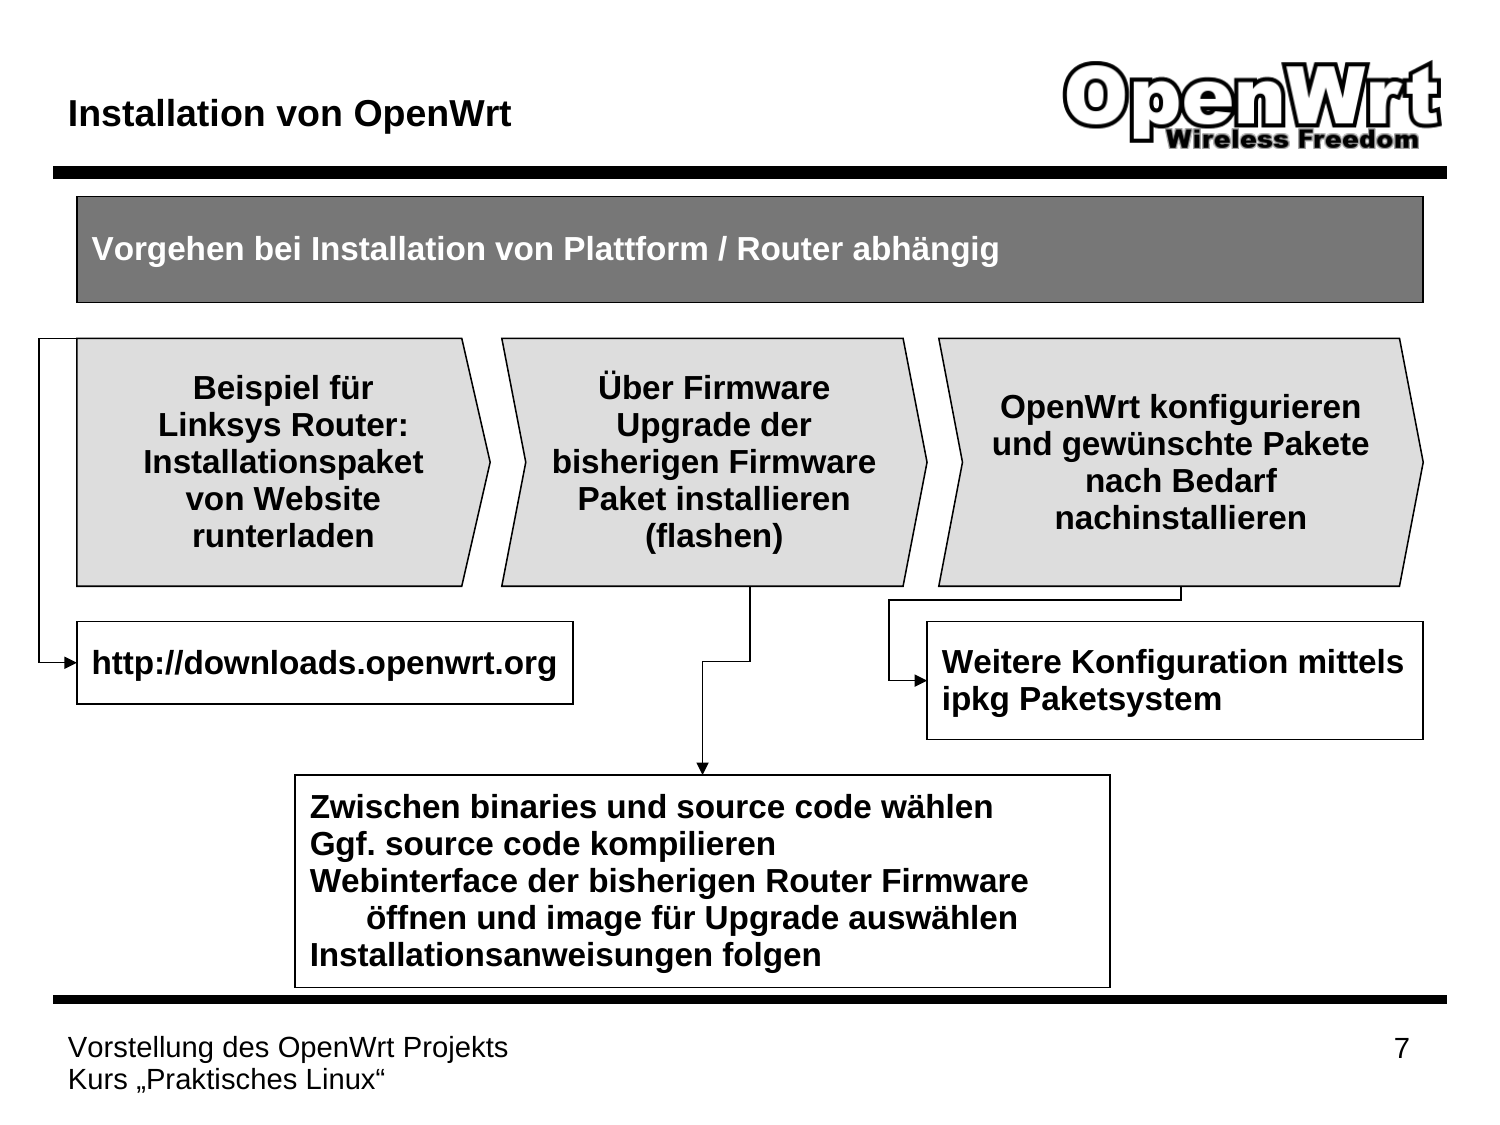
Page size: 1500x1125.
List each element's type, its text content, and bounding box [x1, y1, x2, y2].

text_box OpenWrt konfigurieren und gewünschte Pakete nach Bedarf nachinstallieren [938, 338, 1424, 587]
text_box Zwischen binaries und source code wählen Ggf. source code kompilieren Webinterface der bisherigen Router Firmware öffnen und image für Upgrade auswählen Installationsanweisungen folgen [294, 774, 1111, 988]
text_box Beispiel für Linksys Router: Installationspaket von Website runterladen [76, 338, 491, 587]
picture [1057, 54, 1447, 154]
title Installation von OpenWrt [53, 53, 870, 173]
text_box Über Firmware Upgrade der bisherigen Firmware Paket installieren (flashen) [501, 338, 928, 587]
text_box Vorgehen bei Installation von Plattform / Router abhängig [76, 196, 1424, 303]
text_box http://downloads.openwrt.org [76, 621, 573, 704]
text_box Weitere Konfiguration mittels ipkg Paketsystem [927, 621, 1424, 740]
